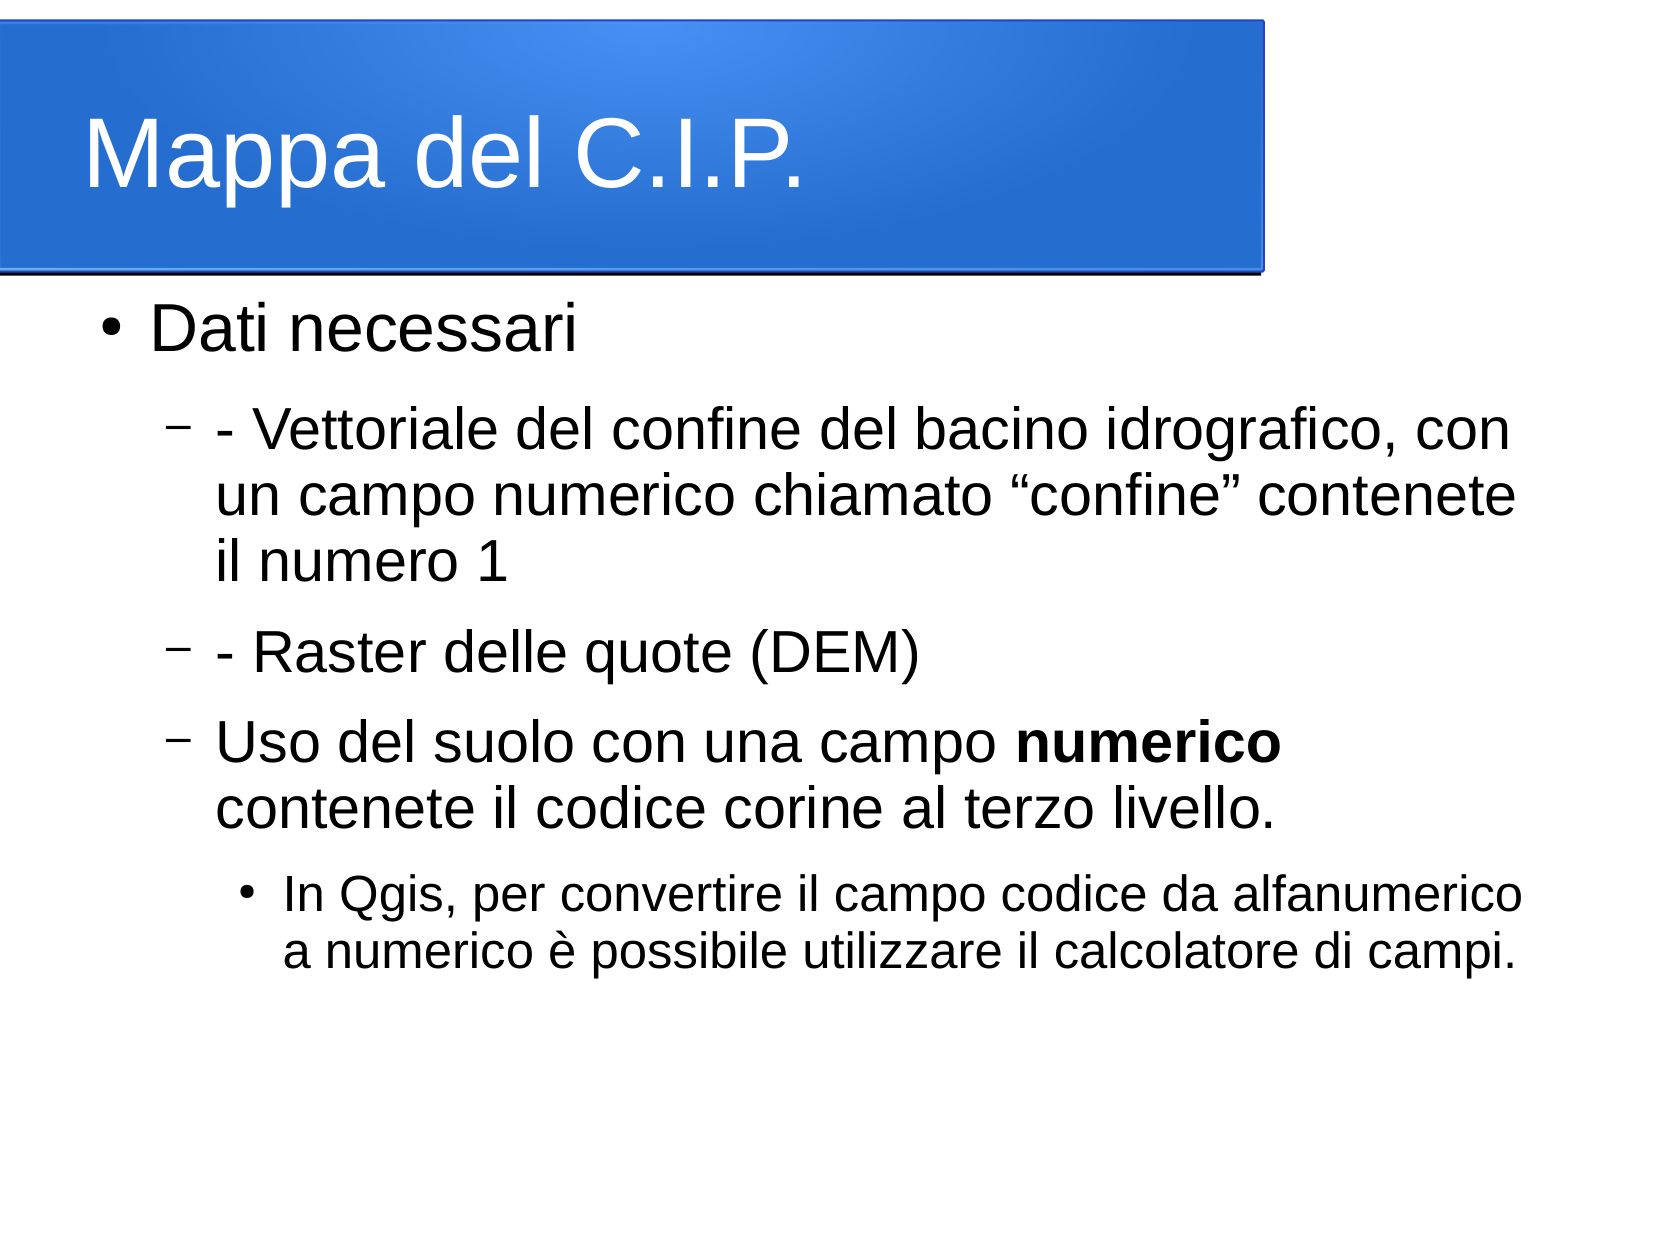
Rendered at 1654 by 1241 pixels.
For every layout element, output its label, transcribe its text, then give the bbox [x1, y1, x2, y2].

list Dati necessari - Vettoriale del confine del bacino idrografico, con un campo numerico chiamato “confine” contenete il numero 1 - Raster delle quote (DEM) Uso del suolo con una campo numerico contenete il codice corine al terzo livello. In Qgis, per convertire il campo codice da alfanumerico a numerico è possibile utilizzare il calcolatore di campi. [82, 290, 1538, 1010]
title Mappa del C.I.P. [82, 49, 1250, 257]
